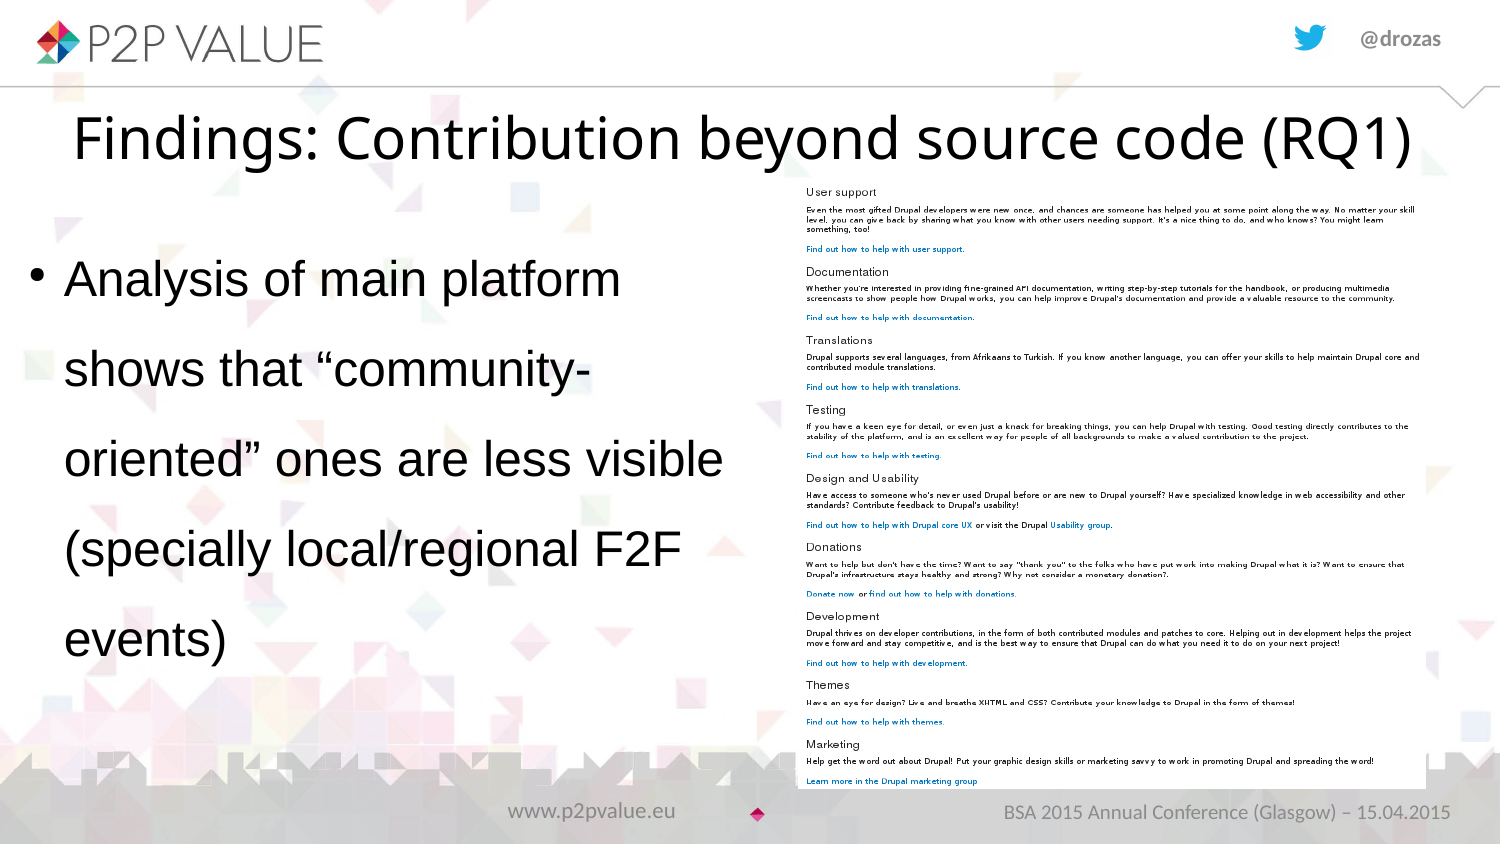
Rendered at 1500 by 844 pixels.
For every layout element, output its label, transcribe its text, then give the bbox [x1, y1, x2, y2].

subtitle Analysis of main platform shows that “community-oriented” ones are less visible (specially local/regional F2F events) [15, 210, 781, 766]
text_box www.p2pvalue.eu [501, 789, 720, 829]
text_box BSA 2015 Annual Conference (Glasgow) – 15.04.2015 [777, 788, 1470, 834]
title Findings: Contribution beyond source code (RQ1) [0, 92, 1486, 181]
picture [0, 0, 1500, 844]
text_box @drozas [1333, 15, 1455, 60]
